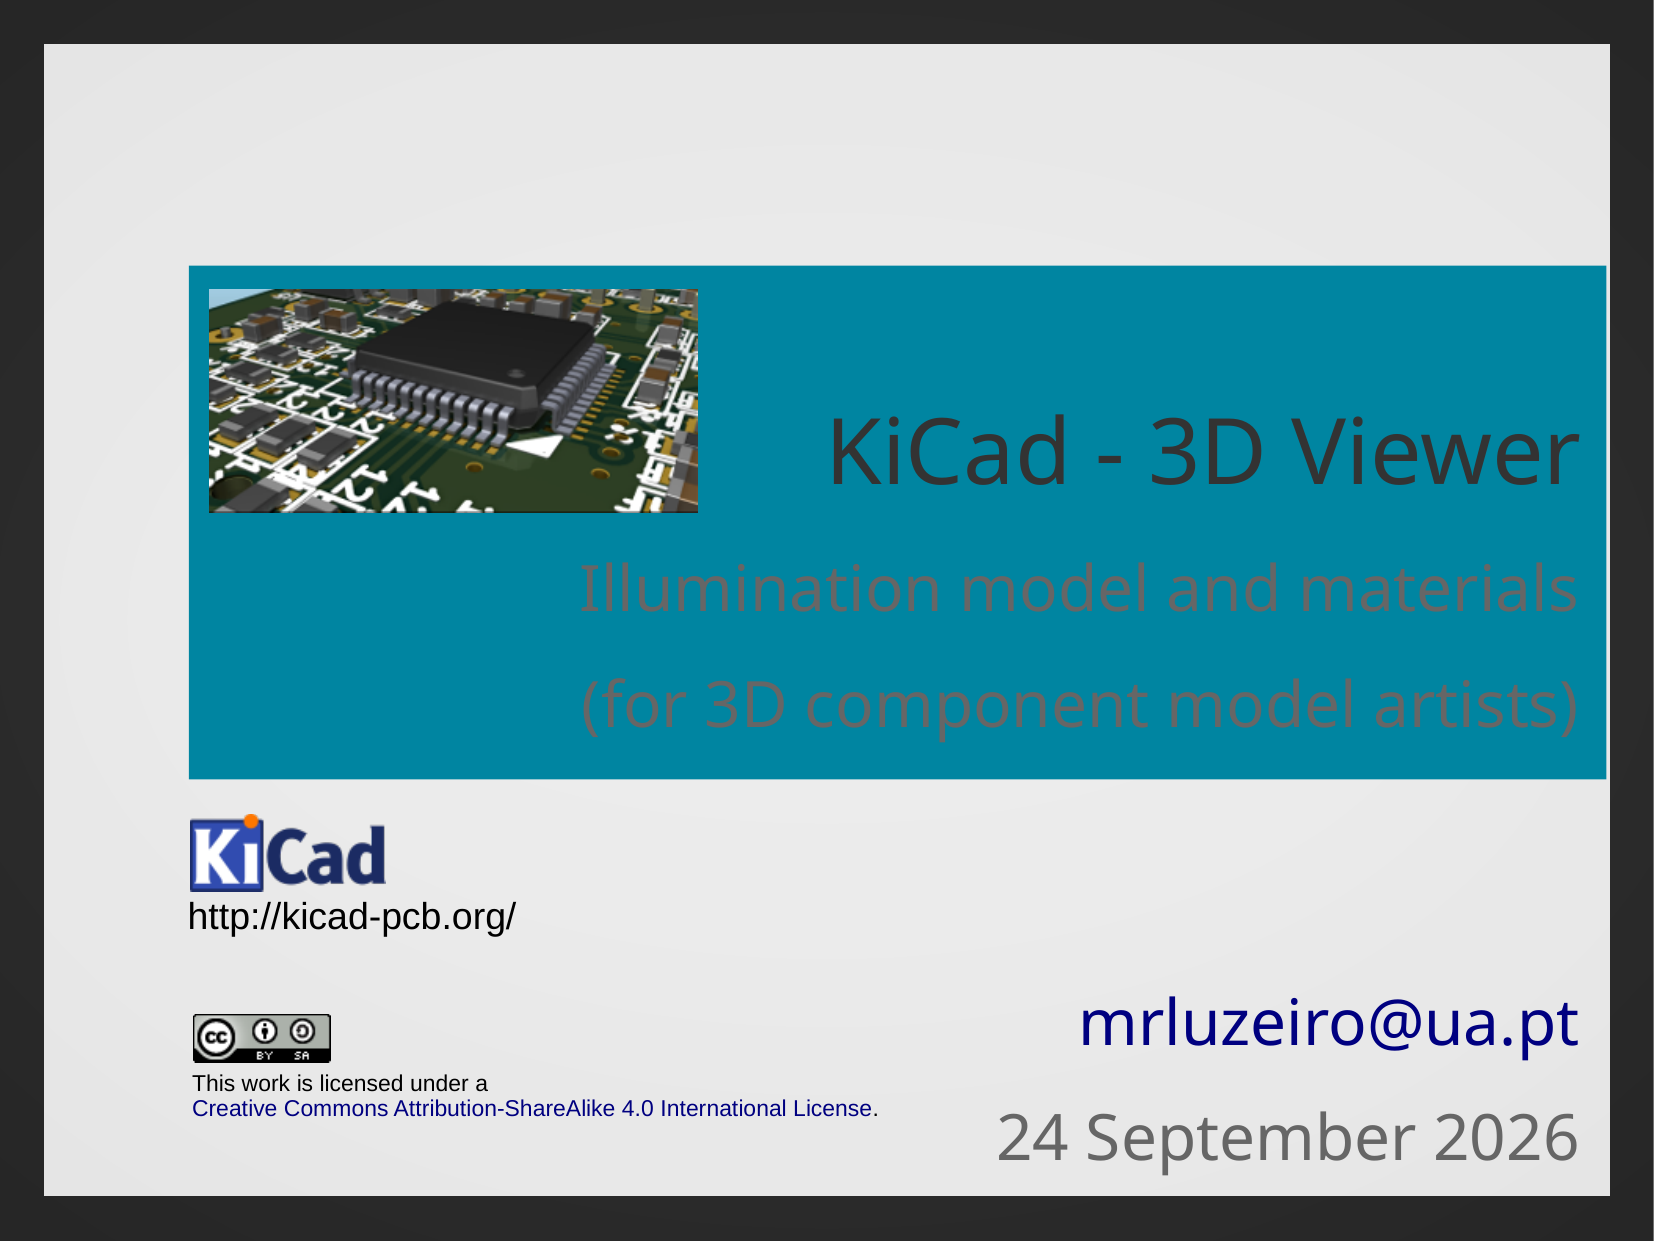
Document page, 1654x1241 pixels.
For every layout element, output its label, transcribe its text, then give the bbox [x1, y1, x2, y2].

picture [193, 1014, 331, 1063]
text_box http://kicad-pcb.org/ [172, 888, 532, 945]
text_box This work is licensed under a Creative Commons Attribution-ShareAlike 4.0 International License. [177, 1062, 898, 1156]
list Illumination model and materials (for 3D component model artists) Mario Luzeiro mrluzeiro@ua.pt 10 February 2016 [221, 543, 1580, 1182]
picture [190, 814, 386, 888]
title KiCad - 3D Viewer [221, 295, 1583, 603]
picture [209, 289, 698, 513]
